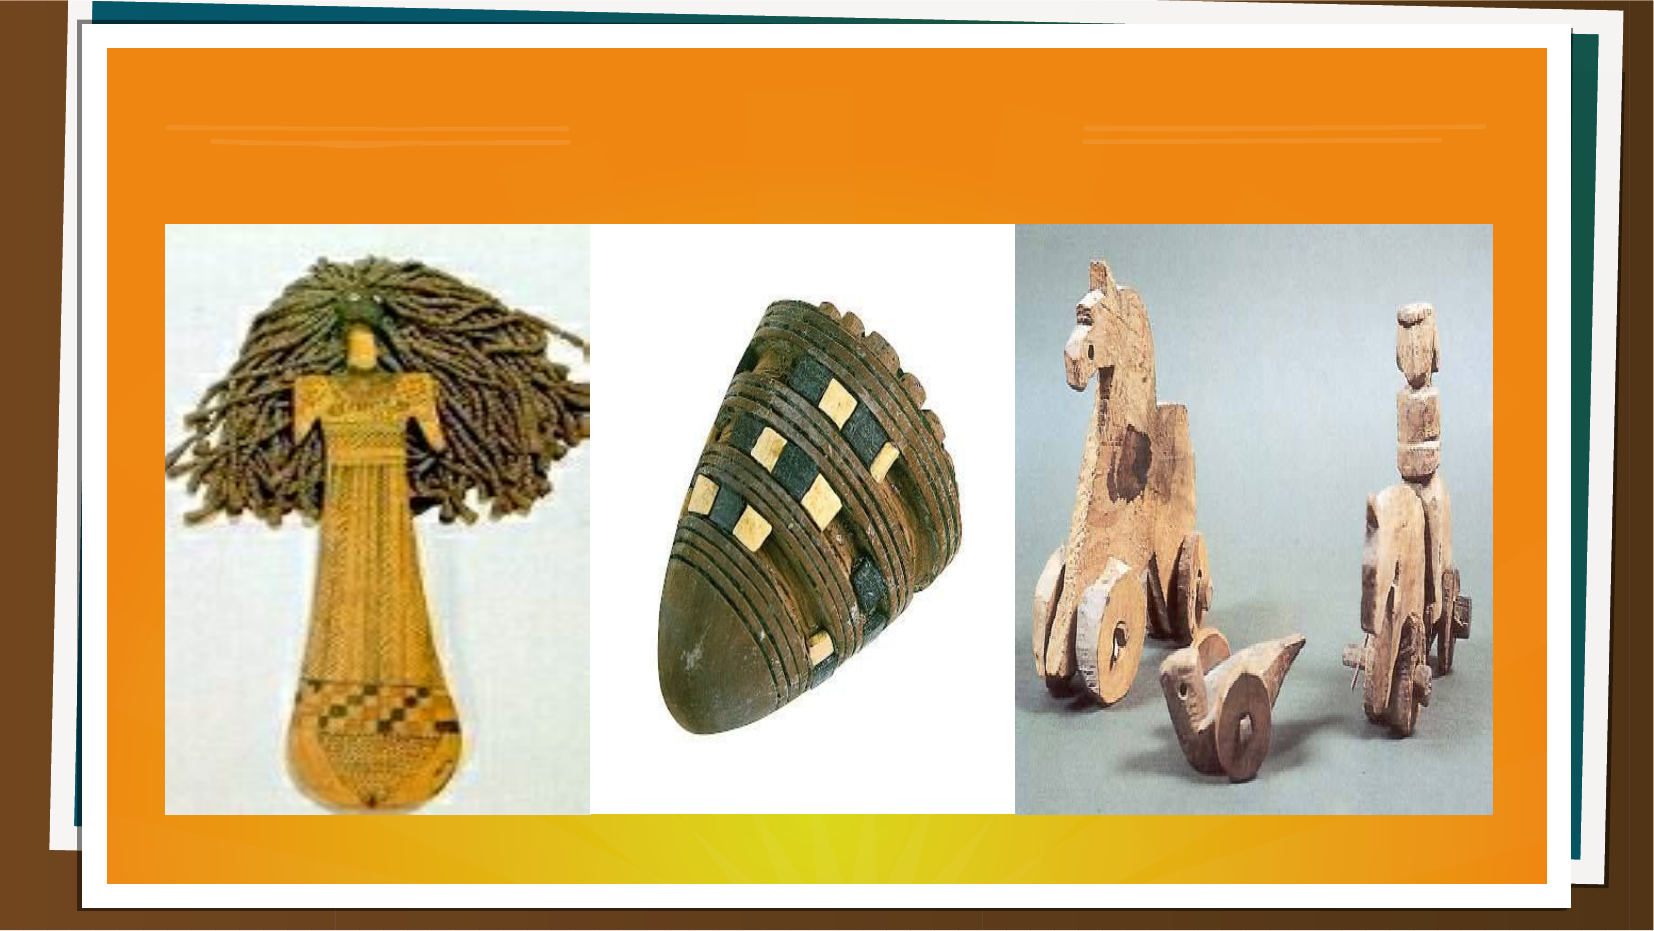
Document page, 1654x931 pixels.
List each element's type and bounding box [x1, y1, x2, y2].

picture [165, 224, 1493, 816]
